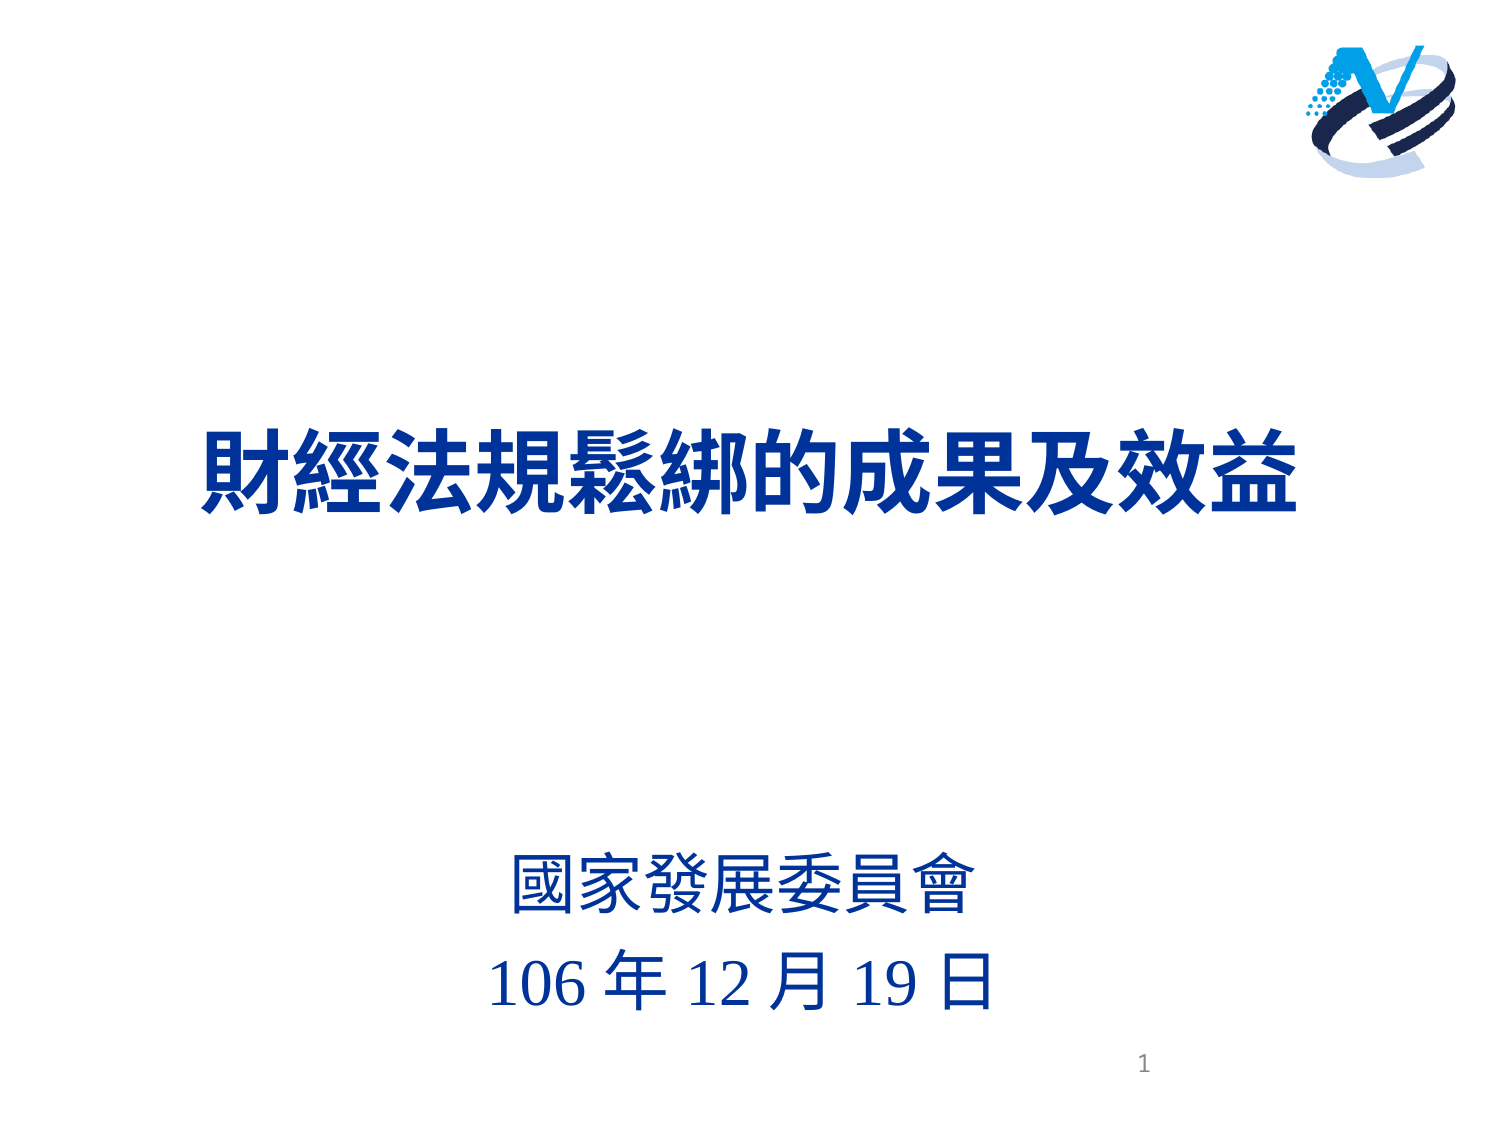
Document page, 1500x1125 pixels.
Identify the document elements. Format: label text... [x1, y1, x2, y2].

title 財經法規鬆綁的成果及效益 [112, 349, 1388, 591]
text_box 1 [1121, 1035, 1472, 1095]
subtitle 國家發展委員會 106年12月19日 [218, 834, 1269, 1051]
